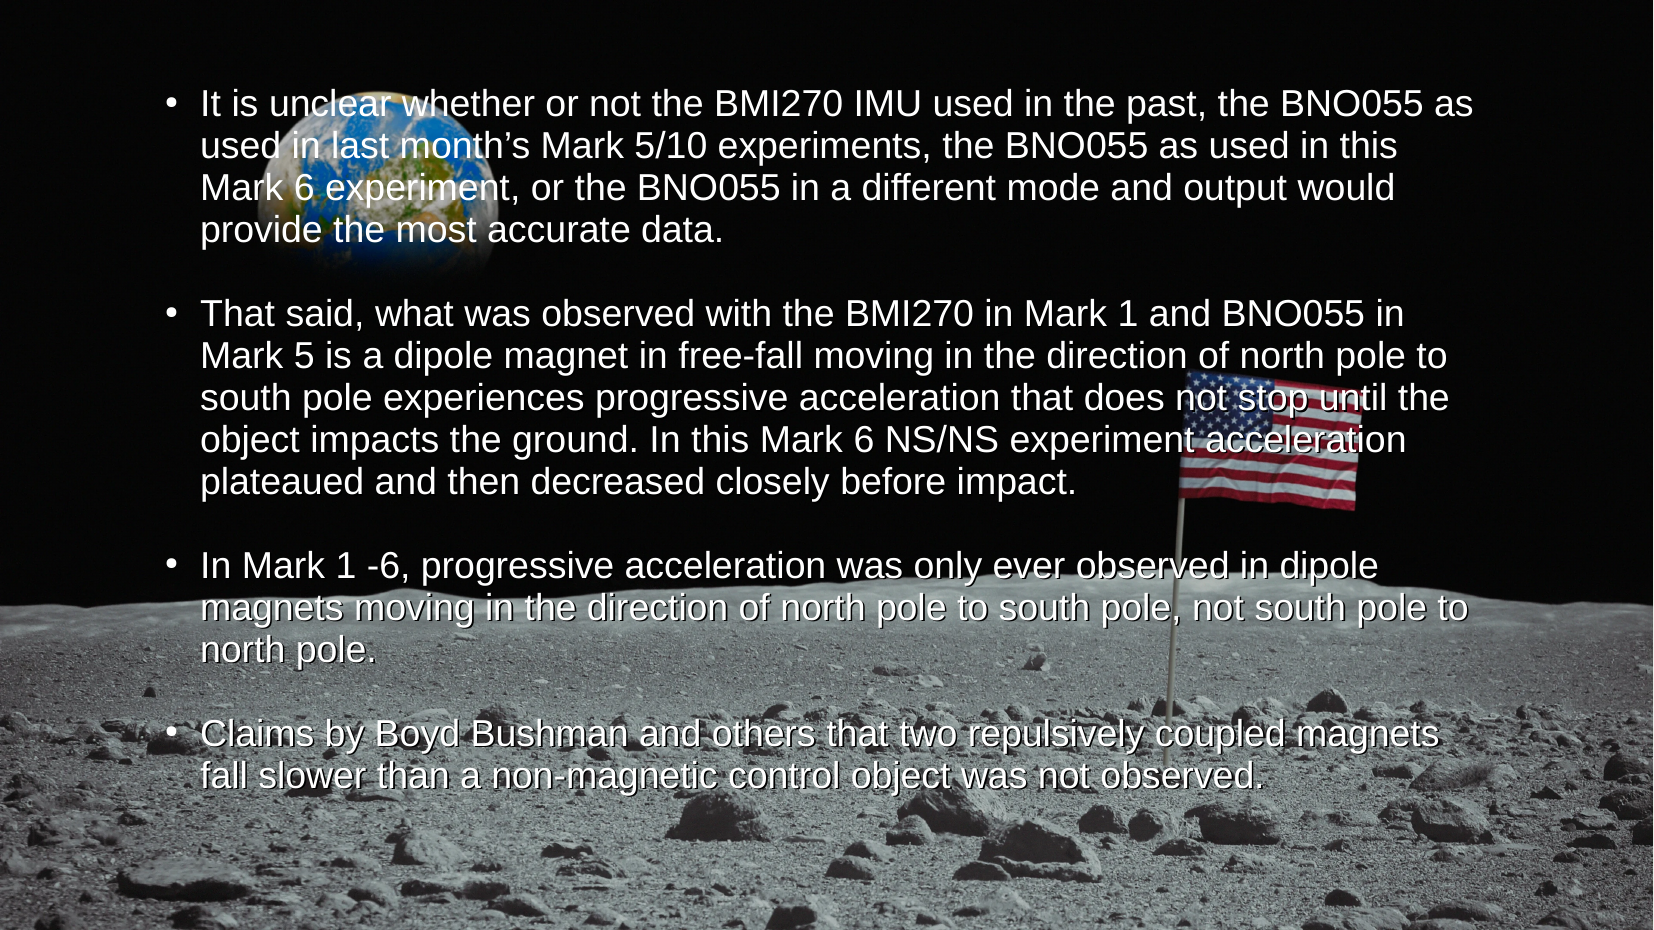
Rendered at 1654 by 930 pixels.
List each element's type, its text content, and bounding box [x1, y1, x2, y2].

text_box It is unclear whether or not the BMI270 IMU used in the past, the BNO055 as used in last month’s Mark 5/10 experiments, the BNO055 as used in this Mark 6 experiment, or the BNO055 in a different mode and output would provide the most accurate data. That said, what was observed with the BMI270 in Mark 1 and BNO055 in Mark 5 is a dipole magnet in free-fall moving in the direction of north pole to south pole experiences progressive acceleration that does not stop until the object impacts the ground. In this Mark 6 NS/NS experiment acceleration plateaued and then decreased closely before impact. In Mark 1 -6, progressive acceleration was only ever observed in dipole magnets moving in the direction of north pole to south pole, not south pole to north pole. Claims by Boyd Bushman and others that two repulsively coupled magnets fall slower than a non-magnetic control object was not observed. [150, 75, 1501, 804]
picture [0, 0, 1654, 930]
